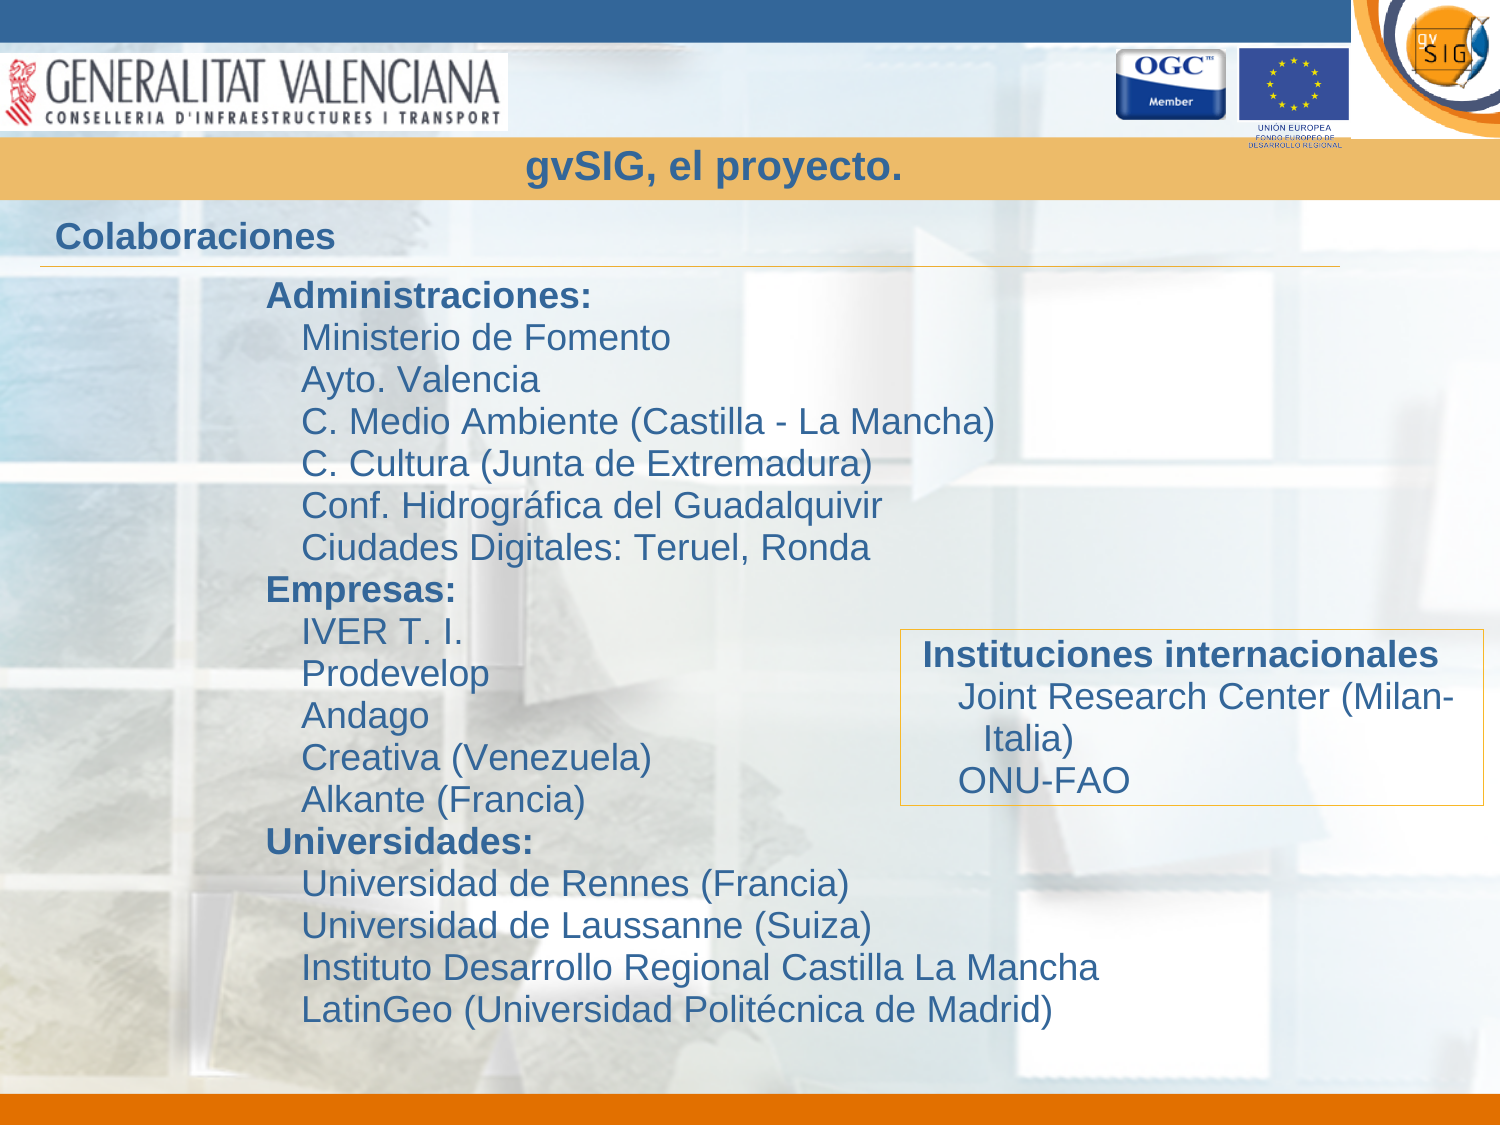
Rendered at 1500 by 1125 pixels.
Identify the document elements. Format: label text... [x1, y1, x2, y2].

text_box gvSIG, el proyecto. [0, 137, 1429, 203]
text_box Instituciones internacionales Joint Research Center (Milan-Italia) ONU-FAO [900, 629, 1484, 806]
text_box Colaboraciones [40, 210, 691, 271]
picture [1237, 0, 1500, 139]
text_box Administraciones: Ministerio de Fomento Ayto. Valencia C. Medio Ambiente (Castilla - La Mancha) C. Cultura (Junta de Extremadura) Conf. Hidrográfica del Guadalquivir Ciudades Digitales: Teruel, Ronda Empresas: IVER T. I. Prodevelop Andago Creativa (Venezuela) Alkante (Francia) Universidades: Universidad de Rennes (Francia) Universidad de Laussanne (Suiza) Instituto Desarrollo Regional Castilla La Mancha LatinGeo (Universidad Politécnica de Madrid) [240, 267, 1329, 1039]
picture [1116, 49, 1226, 120]
picture [0, 53, 508, 131]
